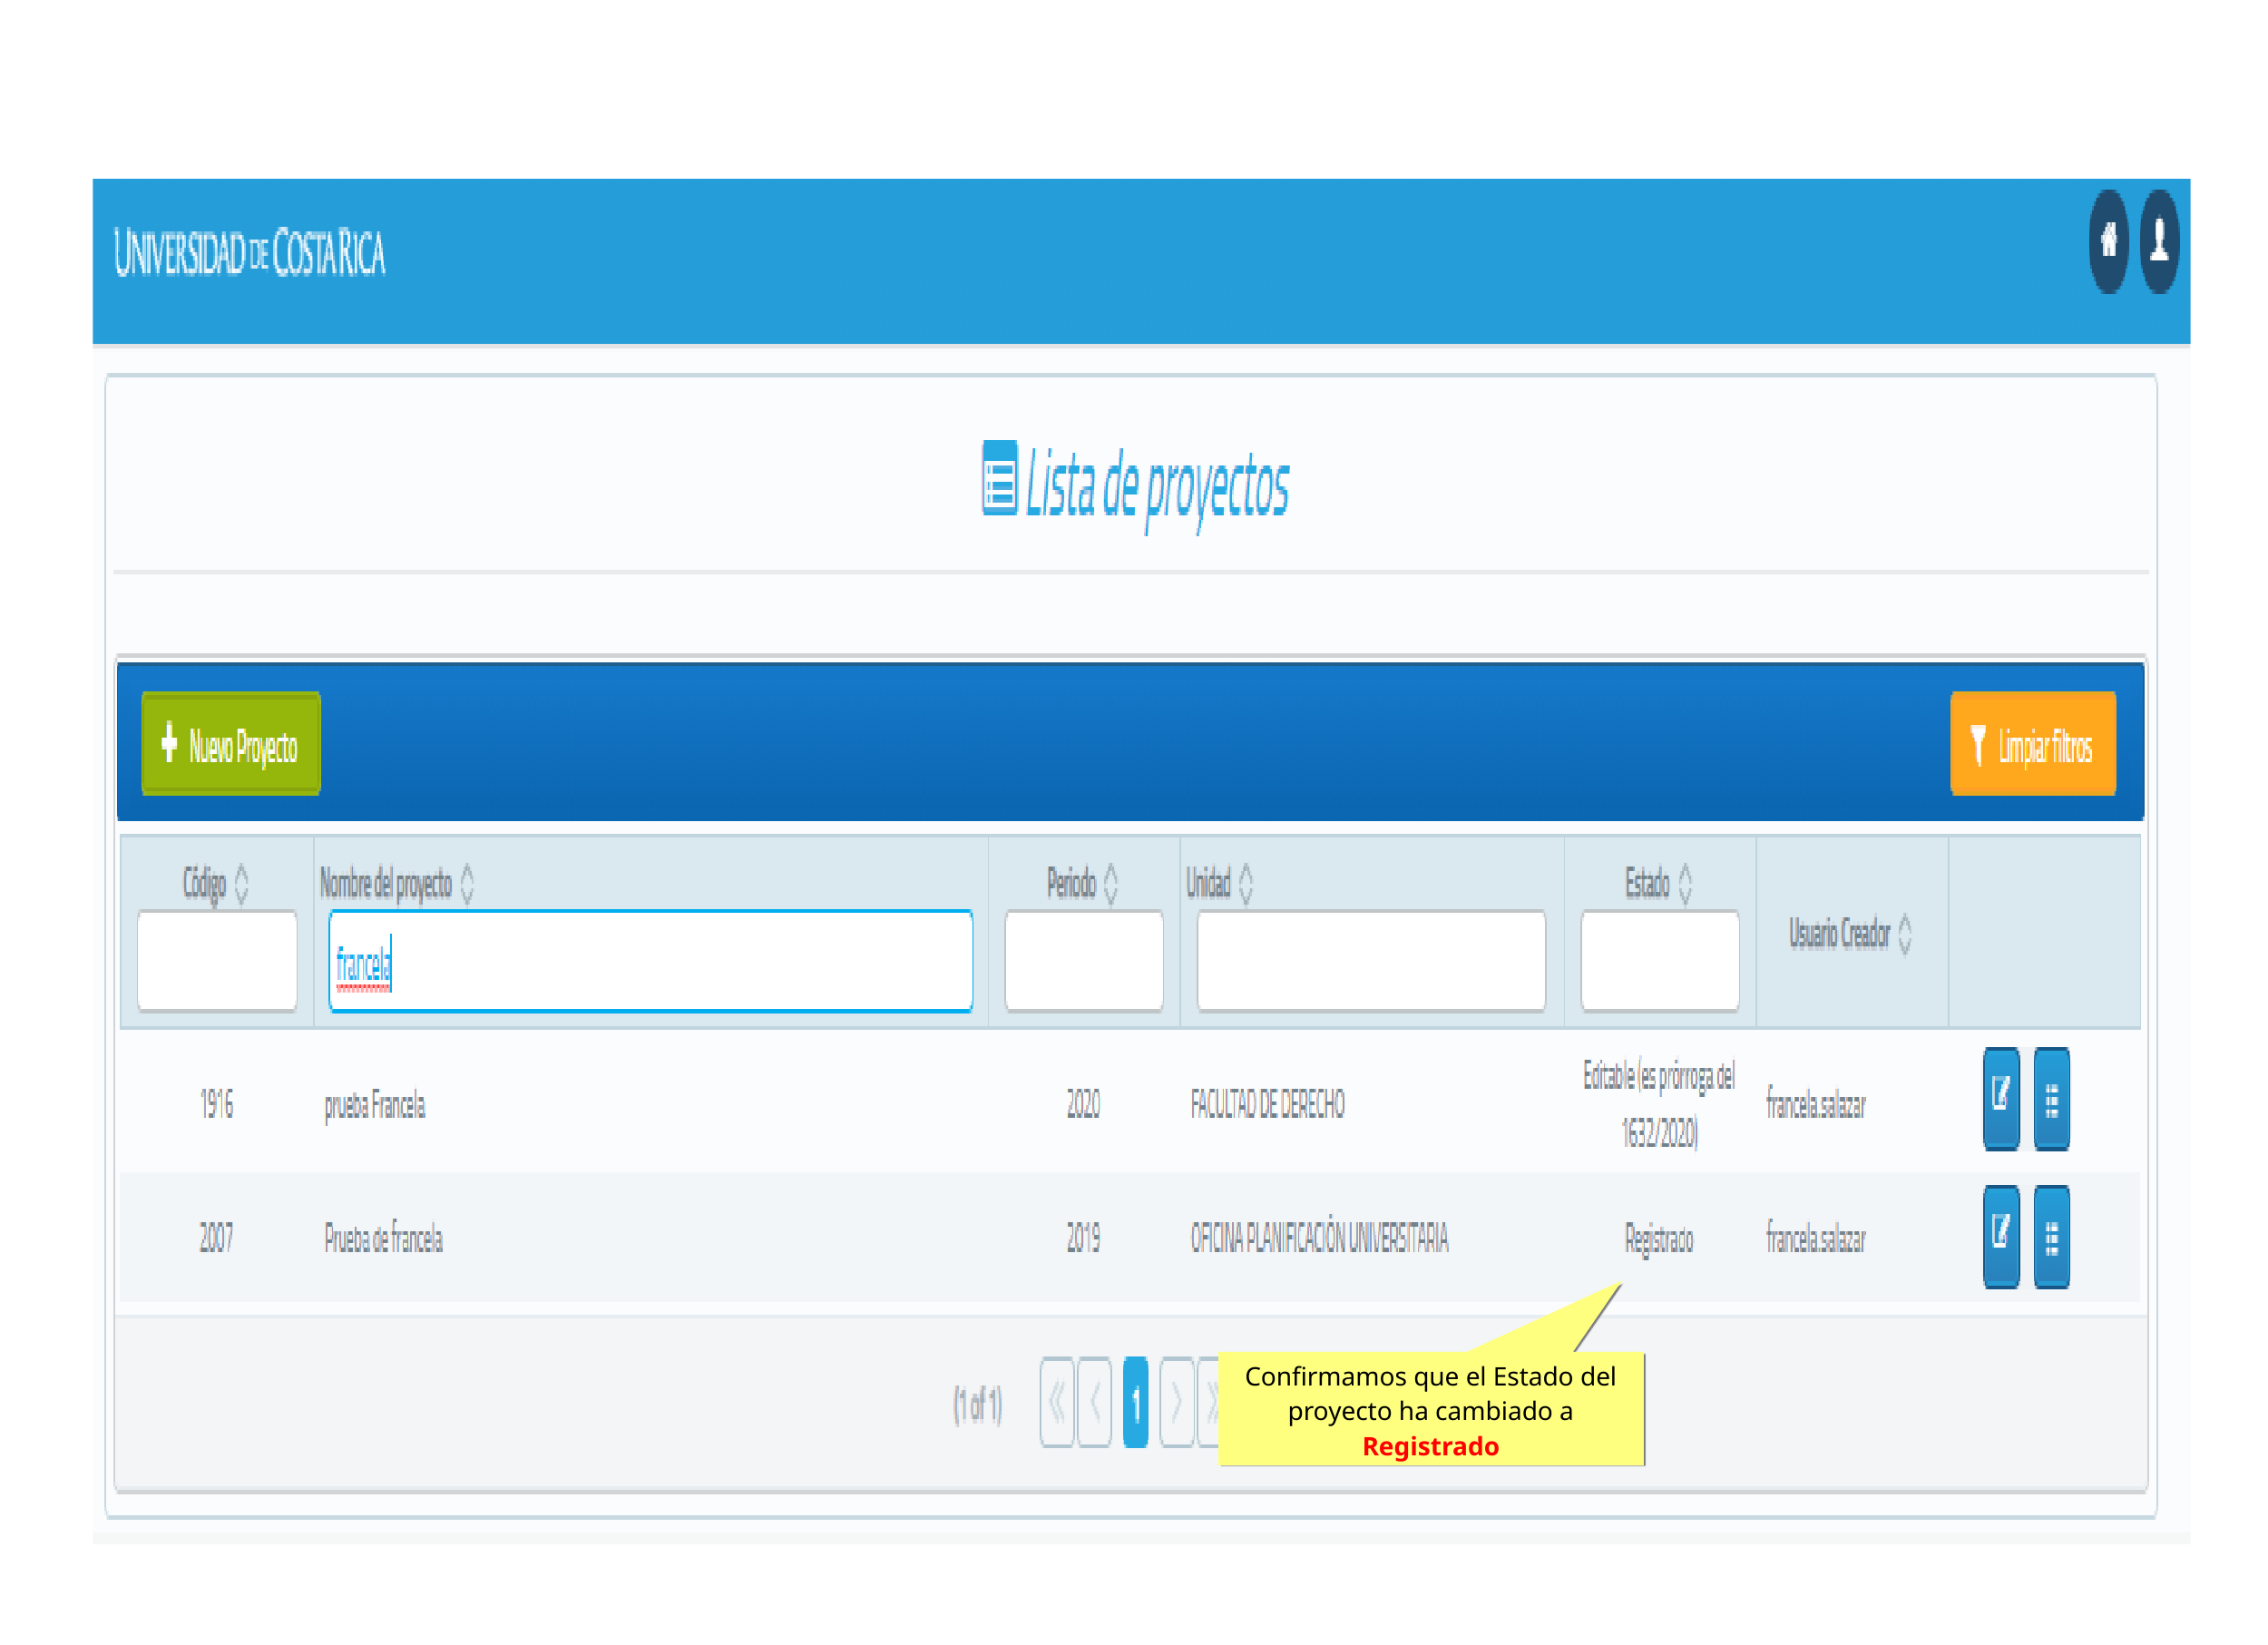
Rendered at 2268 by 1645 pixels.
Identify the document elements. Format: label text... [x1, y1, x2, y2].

text_box Confirmamos que el Estado del proyecto ha cambiado a Registrado [1218, 1280, 1644, 1465]
picture [93, 179, 2191, 1544]
